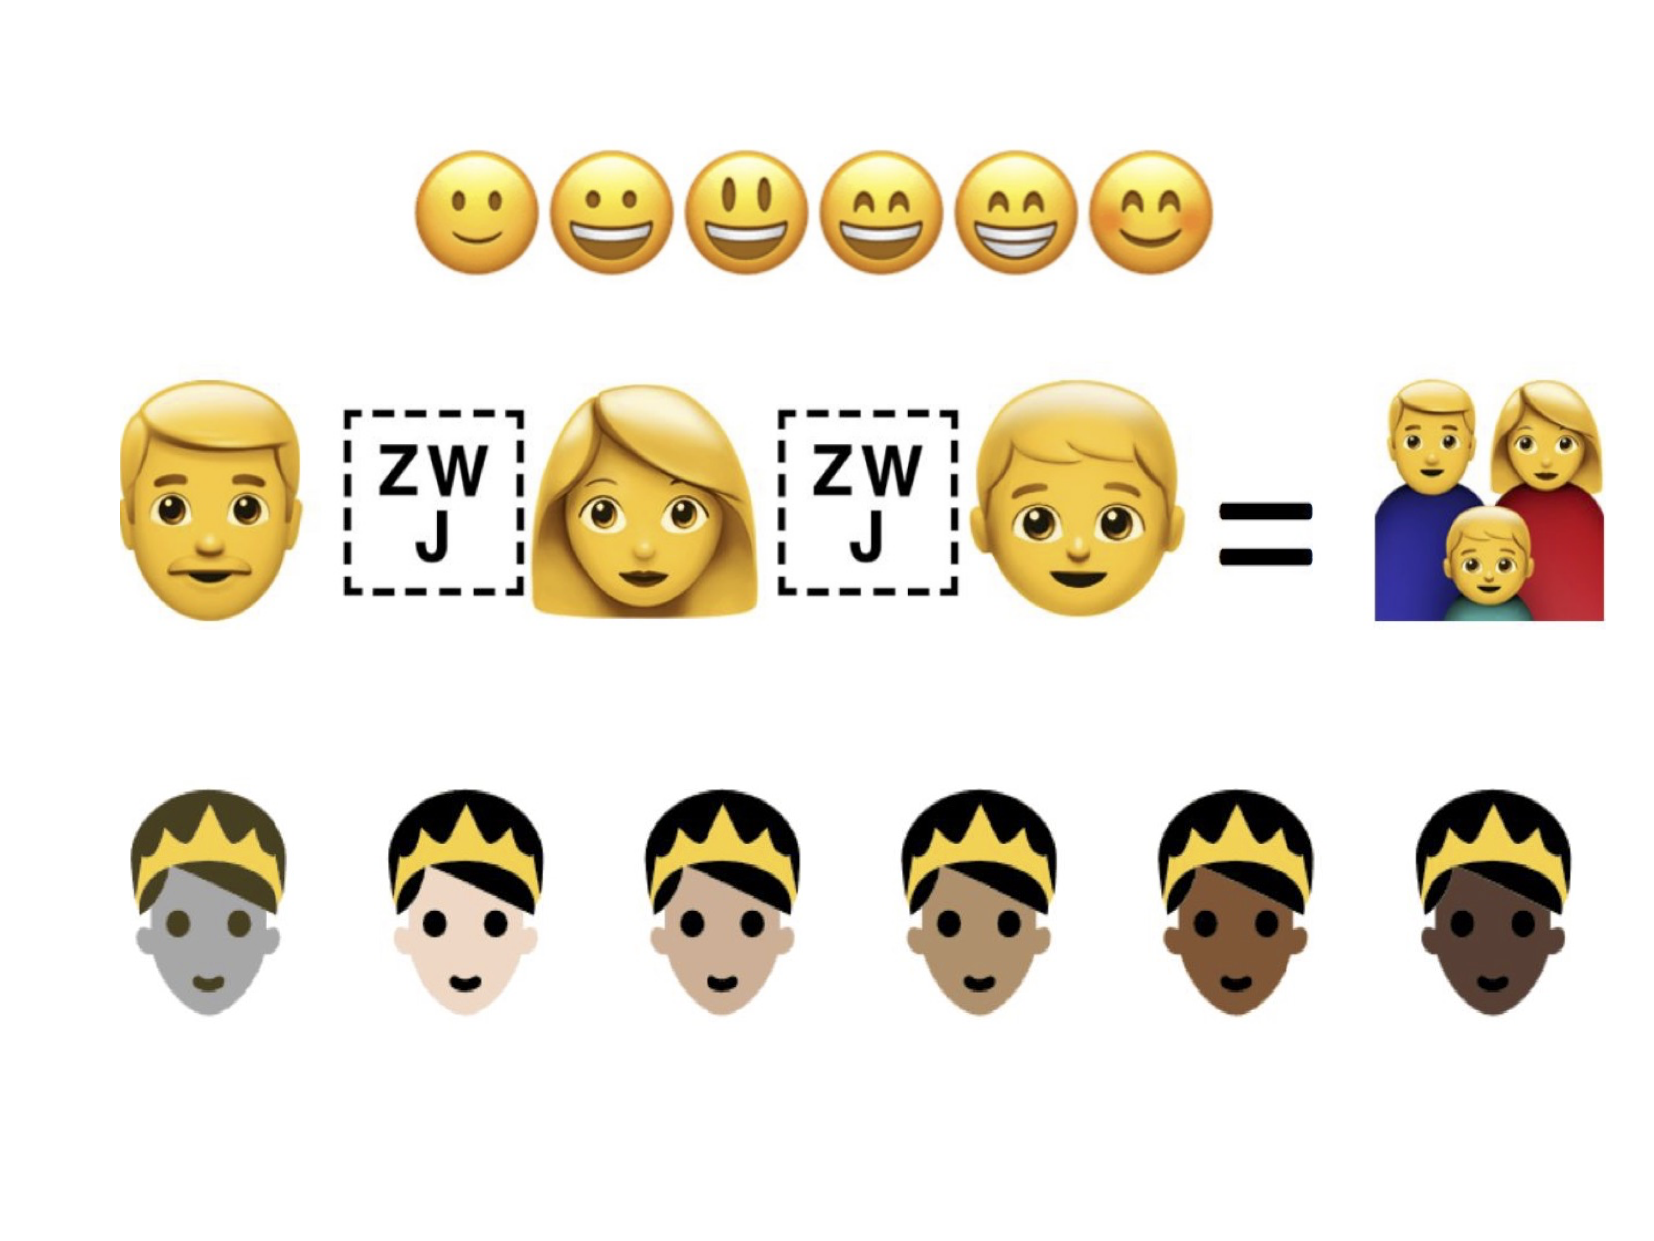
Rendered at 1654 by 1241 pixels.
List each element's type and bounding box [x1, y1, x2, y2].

picture [408, 137, 1216, 301]
picture [130, 741, 1576, 1066]
picture [120, 318, 1606, 631]
